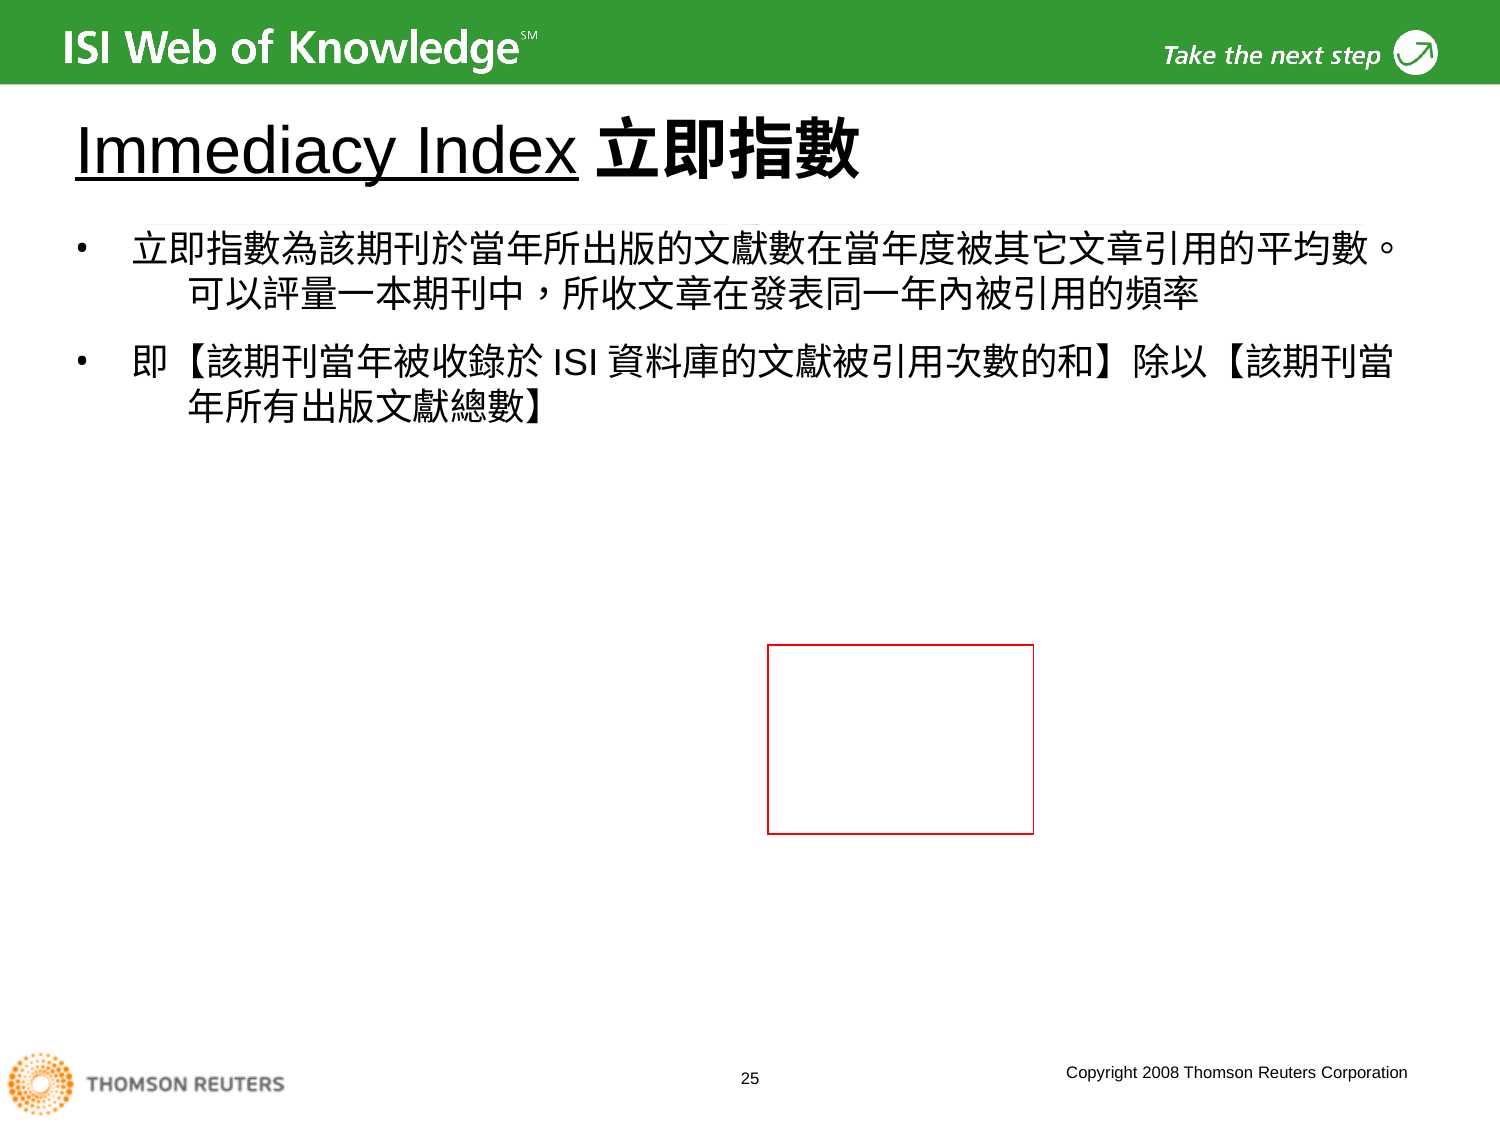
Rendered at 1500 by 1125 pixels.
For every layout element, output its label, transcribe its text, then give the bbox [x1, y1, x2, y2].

list 立即指數為該期刊於當年所出版的文獻數在當年度被其它文章引用的平均數。可以評量一本期刊中，所收文章在發表同一年內被引用的頻率 即【該期刊當年被收錄於ISI資料庫的文獻被引用次數的和】除以【該期刊當年所有出版文獻總數】 [75, 224, 1426, 587]
picture [76, 588, 1117, 858]
title Immediacy Index立即指數 [75, 111, 1426, 187]
